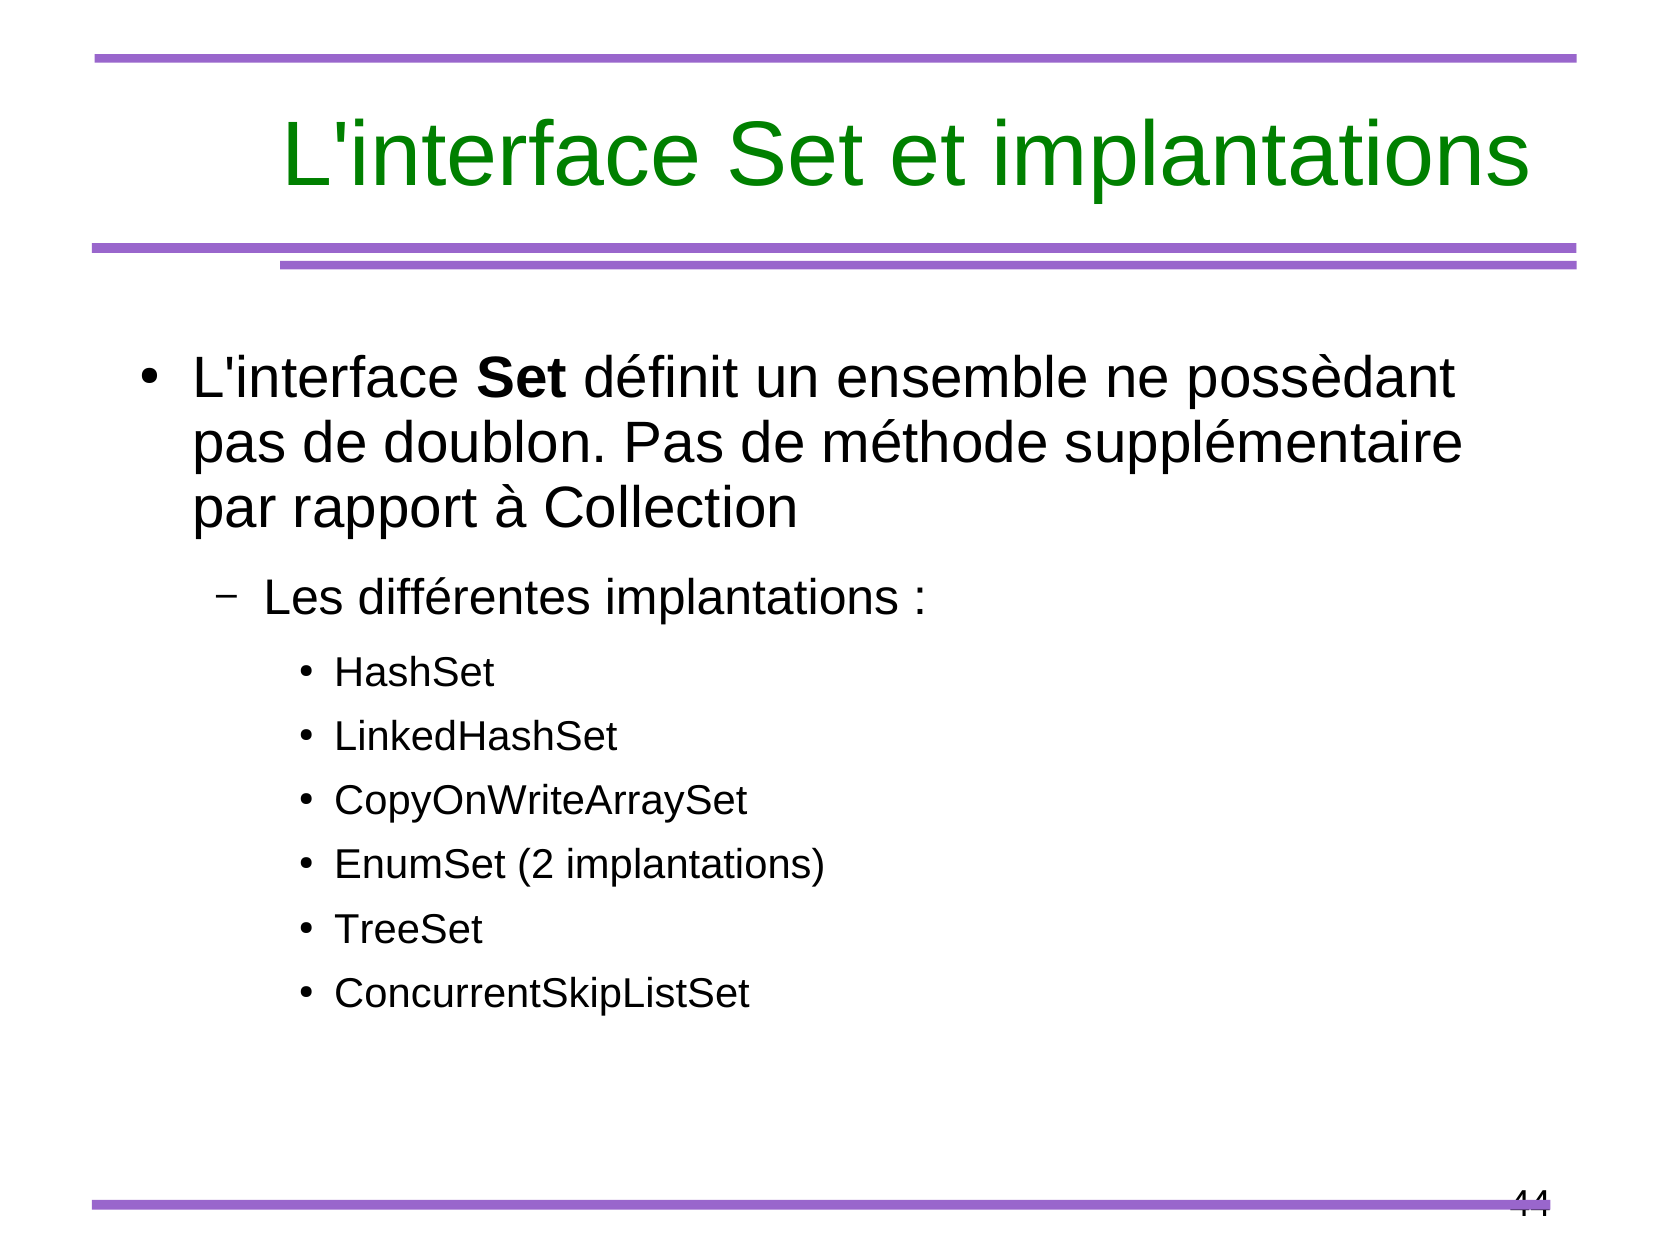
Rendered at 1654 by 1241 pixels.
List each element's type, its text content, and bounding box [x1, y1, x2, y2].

title L'interface Set et implantations [121, 49, 1534, 257]
list L'interface Set définit un ensemble ne possèdant pas de doublon. Pas de méthode supplémentaire par rapport à Collection Les différentes implantations : HashSet LinkedHashSet CopyOnWriteArraySet EnumSet (2 implantations) TreeSet ConcurrentSkipListSet [121, 344, 1534, 1127]
